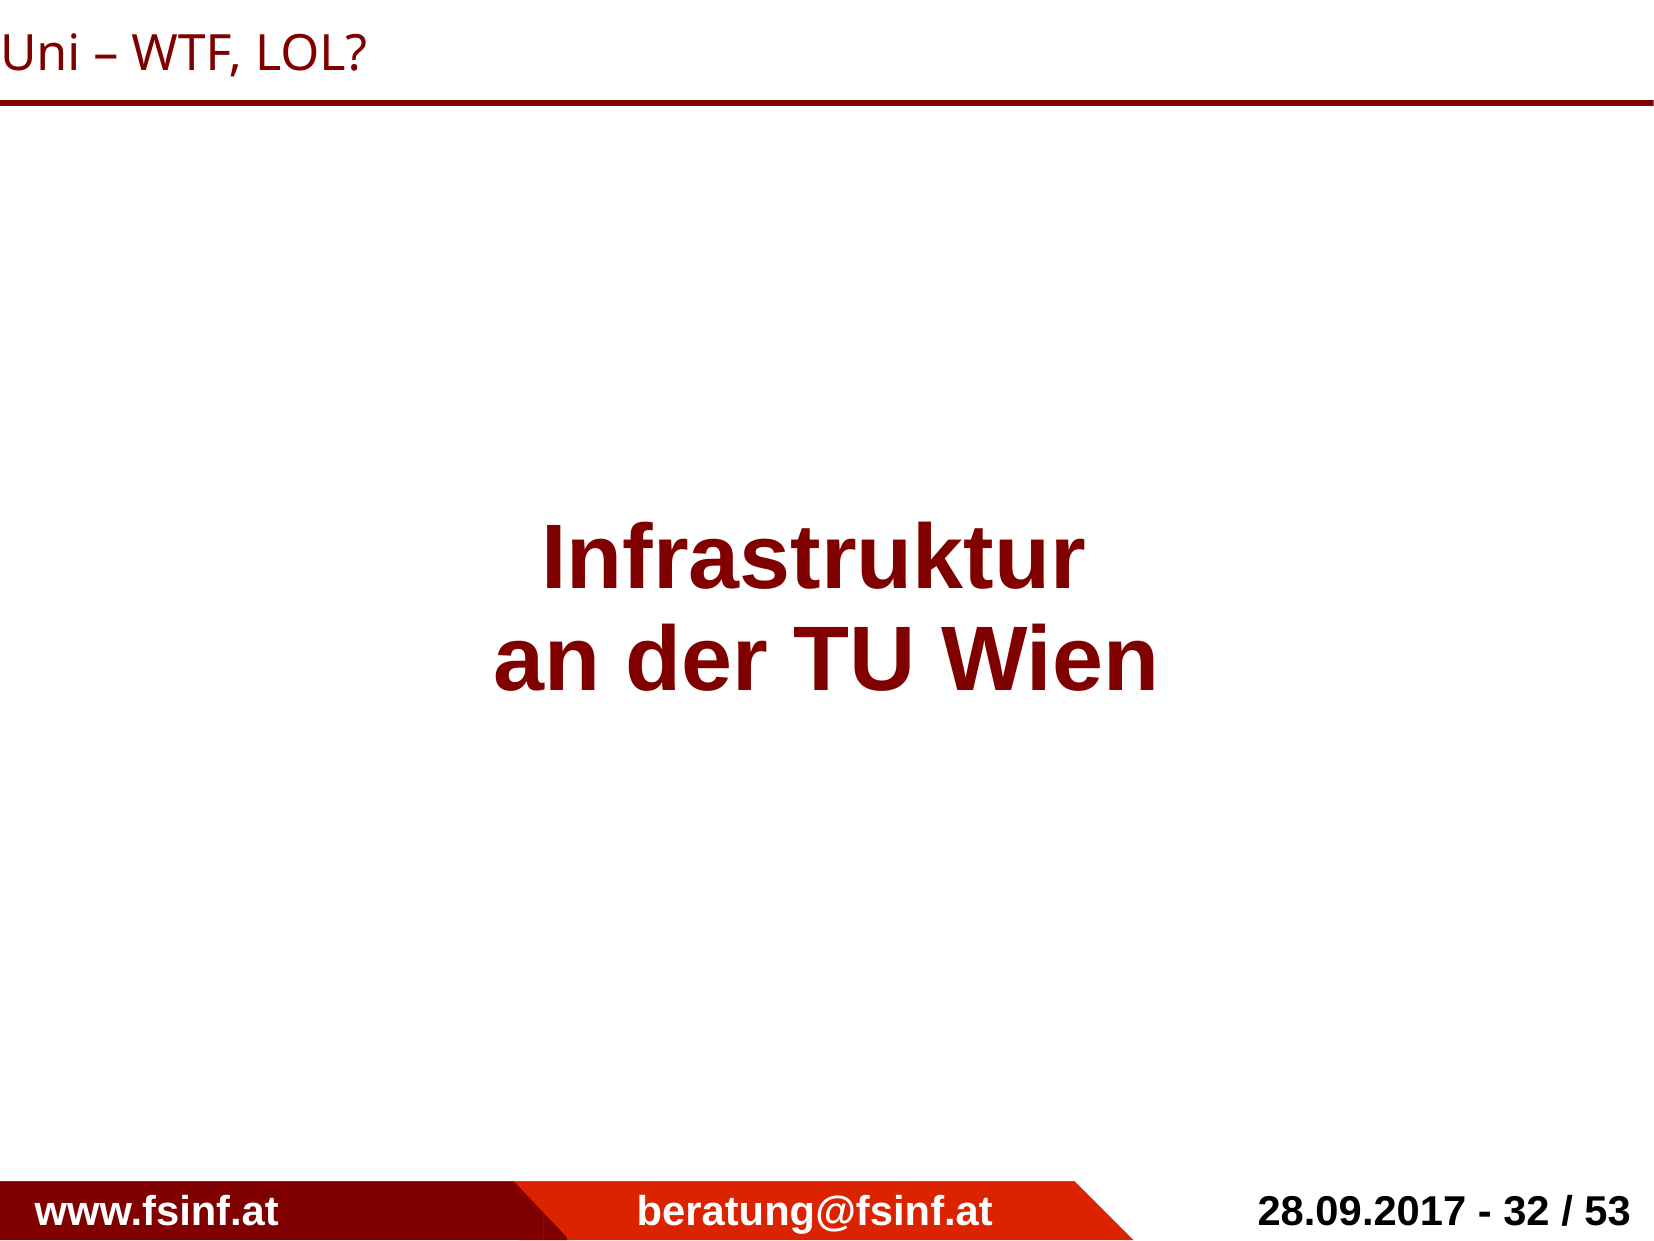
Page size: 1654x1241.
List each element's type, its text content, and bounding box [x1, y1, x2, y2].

title Infrastruktur an der TU Wien [35, 504, 1619, 712]
